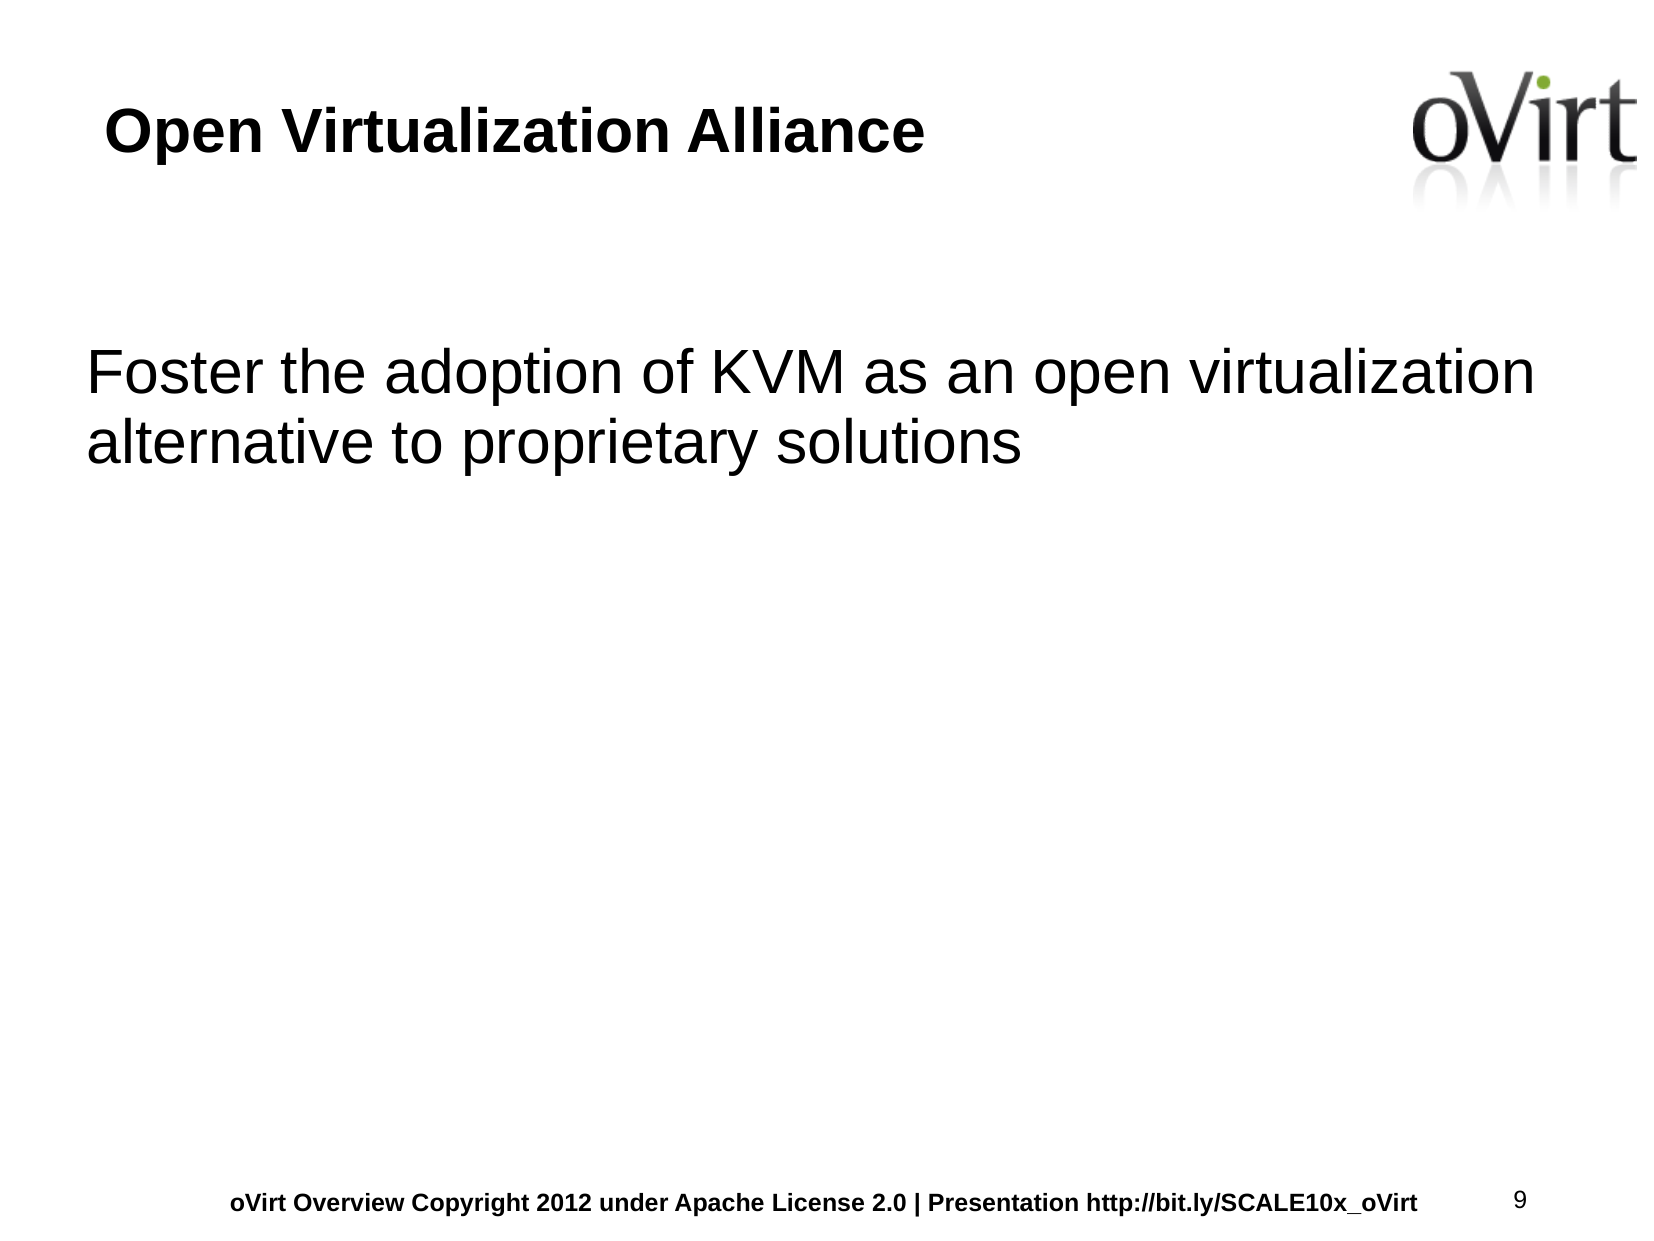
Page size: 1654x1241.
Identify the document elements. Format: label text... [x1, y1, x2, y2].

list Foster the adoption of KVM as an open virtualization alternative to proprietary solutions [86, 337, 1576, 488]
title Open Virtualization Alliance [82, 37, 1303, 226]
picture [1413, 63, 1637, 212]
